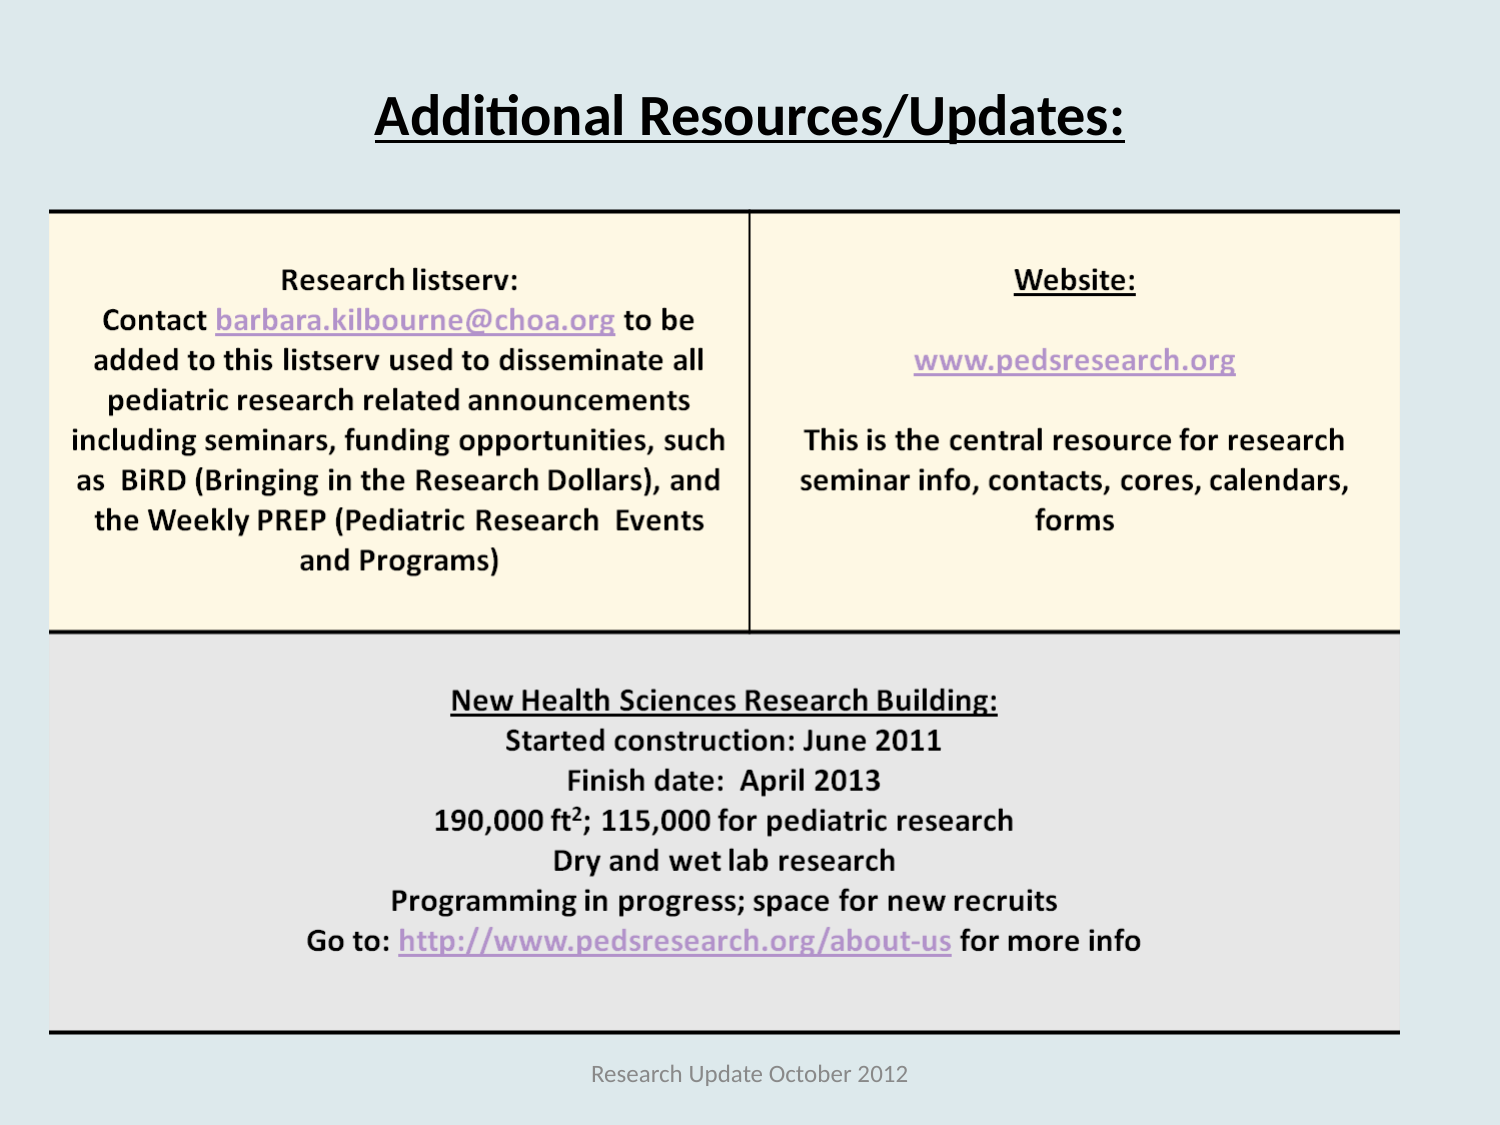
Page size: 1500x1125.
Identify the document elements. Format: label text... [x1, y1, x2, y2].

title Additional Resources/Updates: [75, 50, 1426, 176]
text_box Research Update October 2012 [512, 1042, 988, 1103]
picture [37, 201, 1412, 1046]
